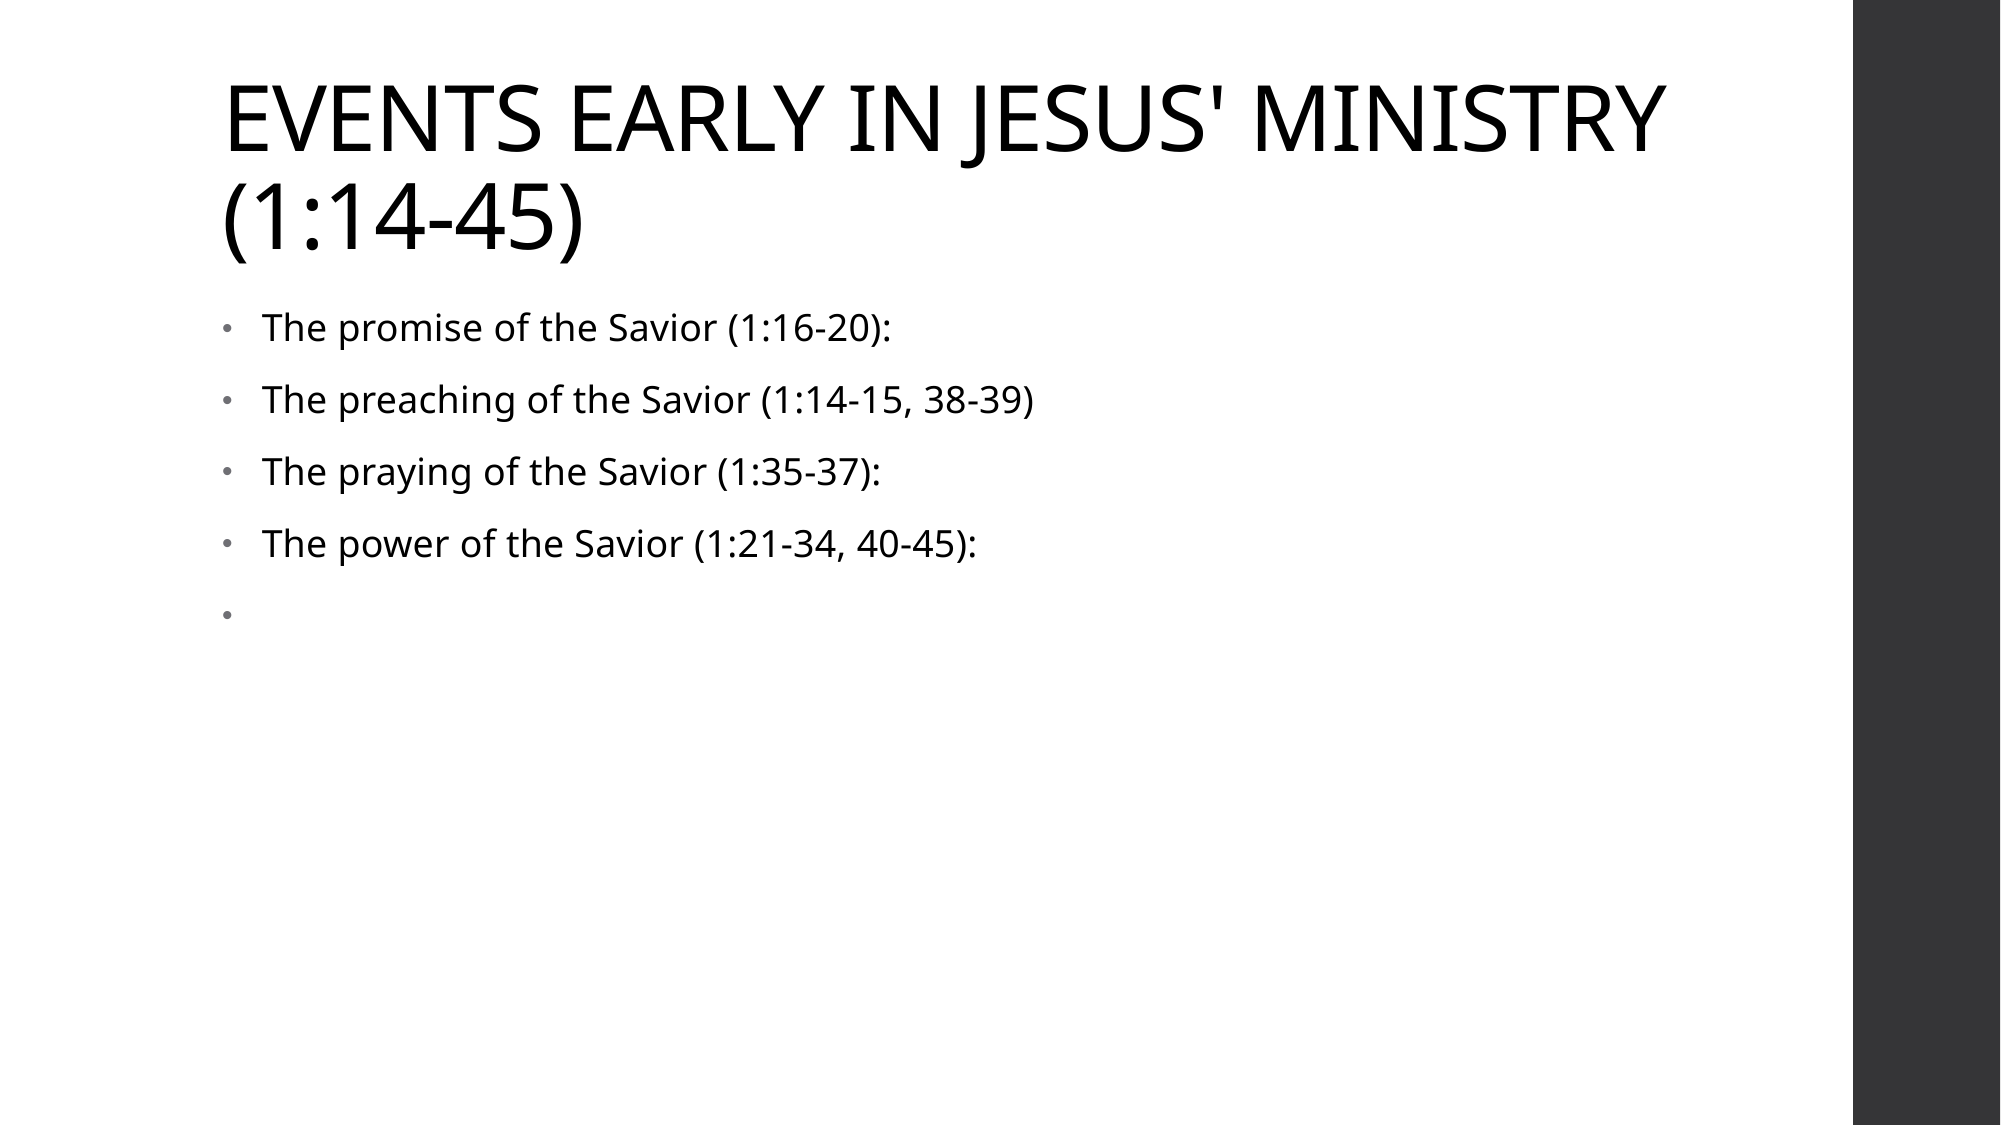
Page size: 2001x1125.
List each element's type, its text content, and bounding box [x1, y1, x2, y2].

title EVENTS EARLY IN JESUS' MINISTRY (1:14-45) [206, 60, 1797, 278]
list The promise of the Savior (1:16-20): The preaching of the Savior (1:14-15, 38-39) The praying of the Savior (1:35-37): The power of the Savior (1:21-34, 40-45): [206, 299, 1617, 1014]
